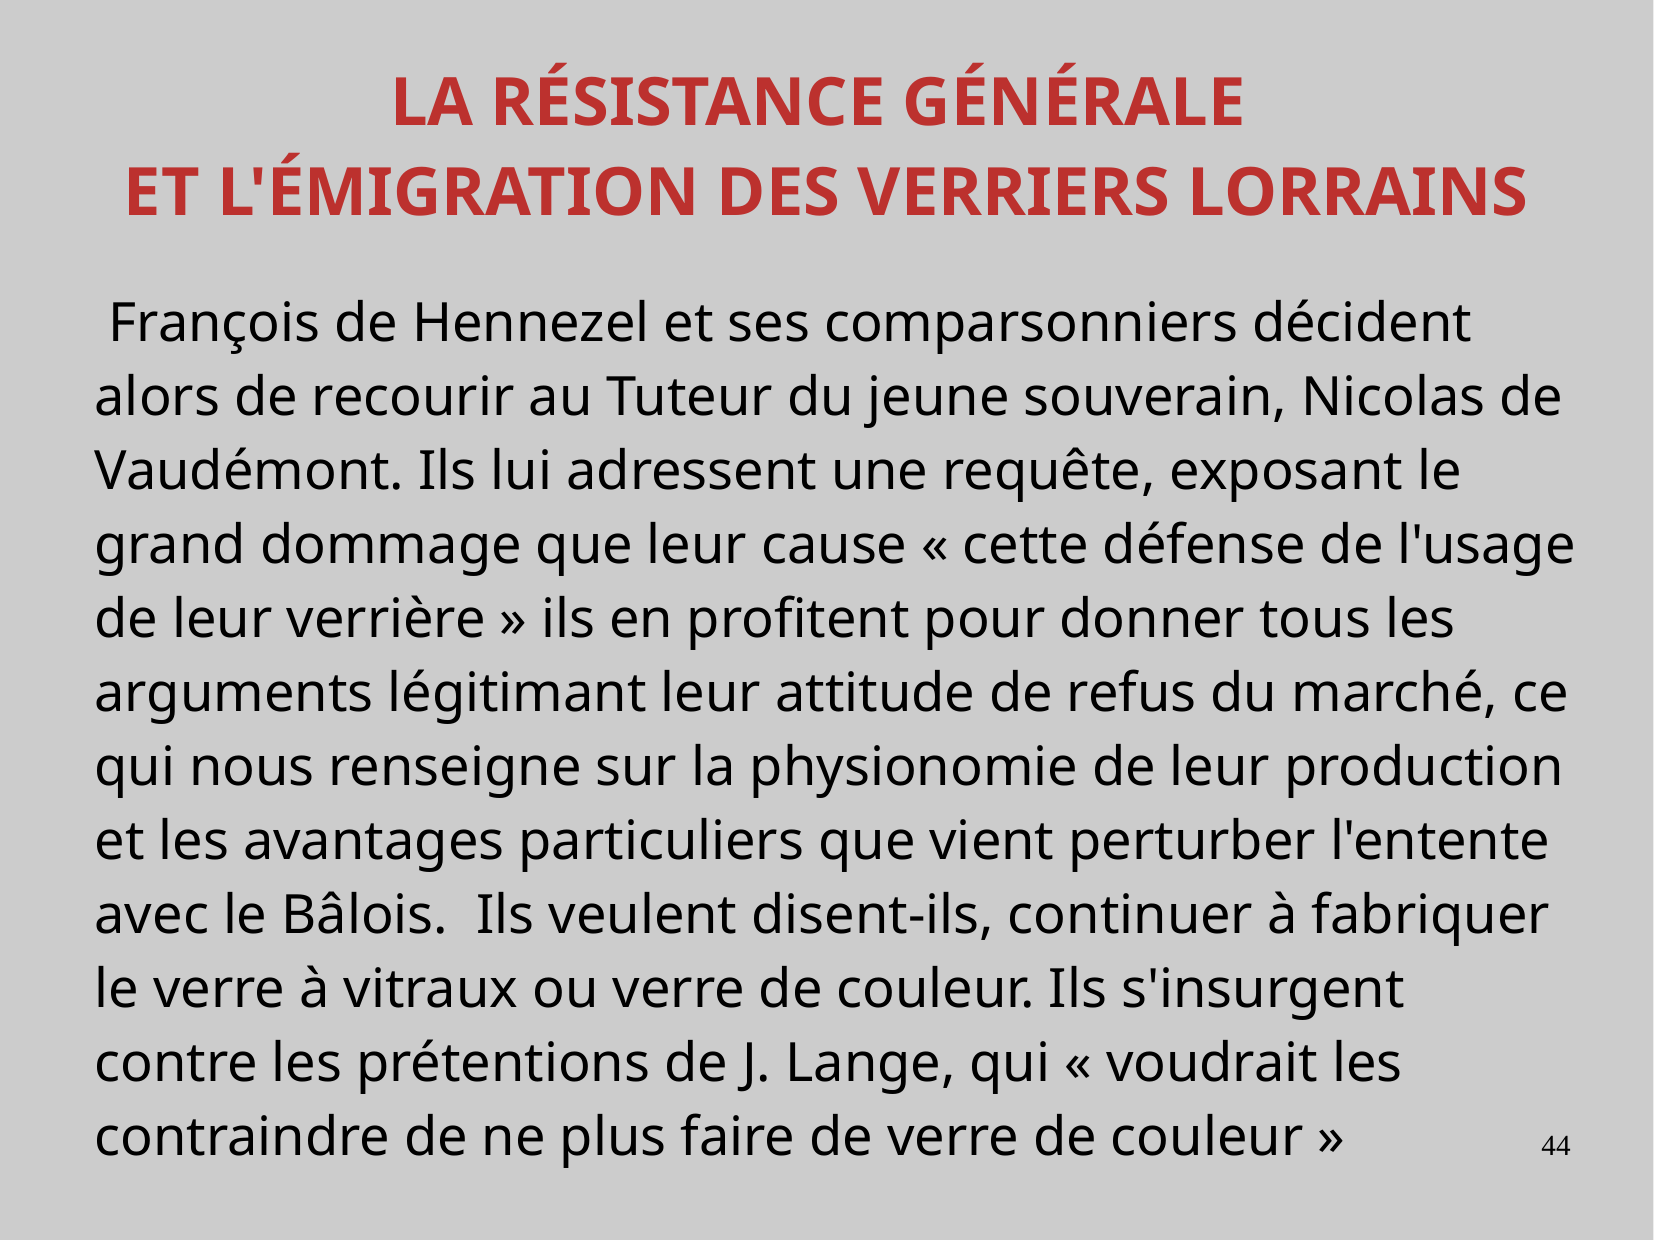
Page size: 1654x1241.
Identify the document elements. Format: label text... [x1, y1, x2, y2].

list François de Hennezel et ses comparsonniers décident alors de recourir au Tuteur du jeune souverain, Nicolas de Vaudémont. Ils lui adressent une requête, exposant le grand dommage que leur cause « cette défense de l'usage de leur verrière » ils en profitent pour donner tous les arguments légitimant leur attitude de refus du marché, ce qui nous renseigne sur la physionomie de leur production et les avantages particuliers que vient perturber l'entente avec le Bâlois. Ils veulent disent-ils, continuer à fabriquer le verre à vitraux ou verre de couleur. Ils s'insurgent contre les prétentions de J. Lange, qui « voudrait les contraindre de ne plus faire de verre de couleur » [94, 283, 1583, 1166]
title LA RÉSISTANCE GÉNÉRALE ET L'ÉMIGRATION DES VERRIERS LORRAINS [82, 3, 1571, 286]
